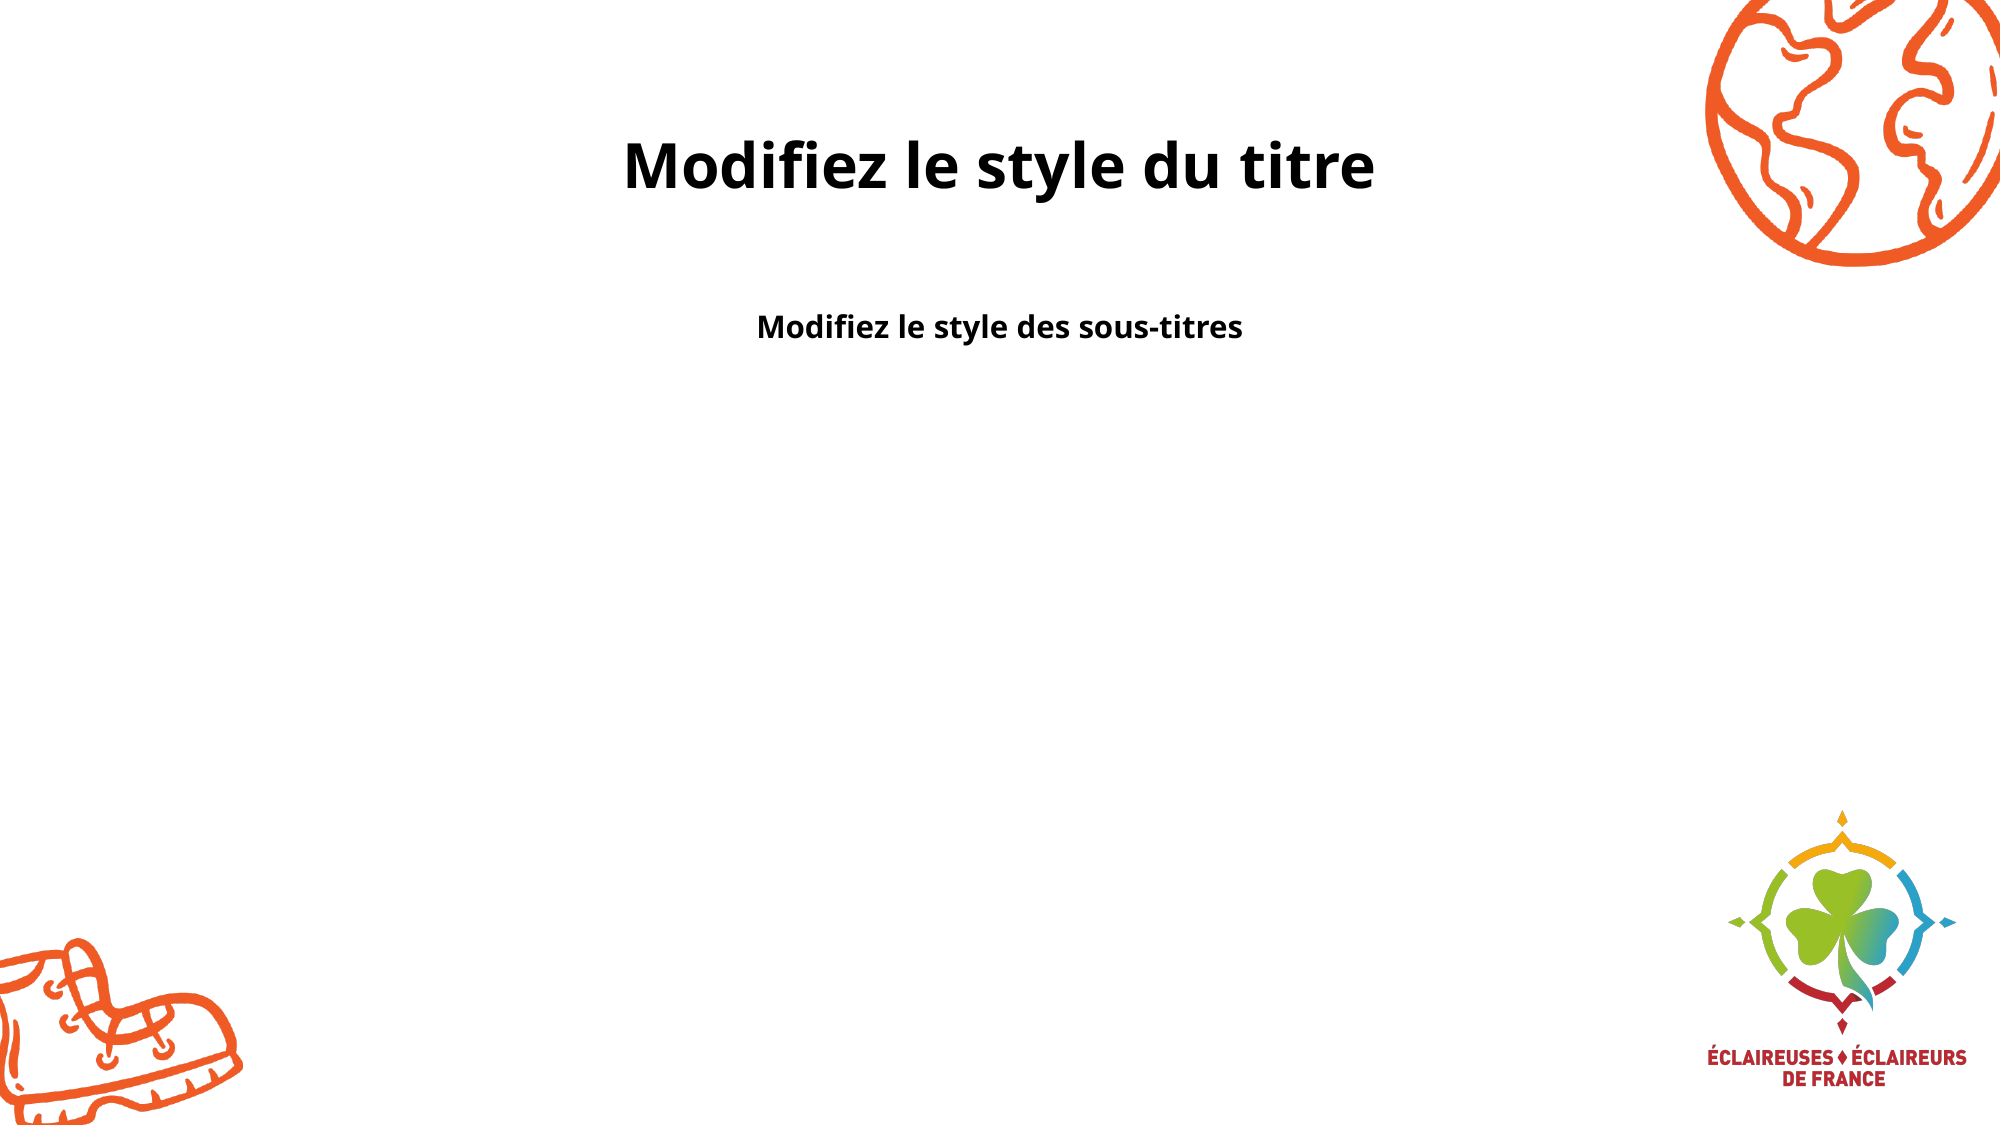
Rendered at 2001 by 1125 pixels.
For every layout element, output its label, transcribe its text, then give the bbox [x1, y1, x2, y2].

picture [0, 873, 272, 1125]
picture [1707, 808, 1968, 1092]
picture [1678, 0, 2000, 297]
text_box Modifiez le style des sous-titres [137, 299, 1863, 1013]
text_box Modifiez le style du titre [137, 60, 1678, 277]
